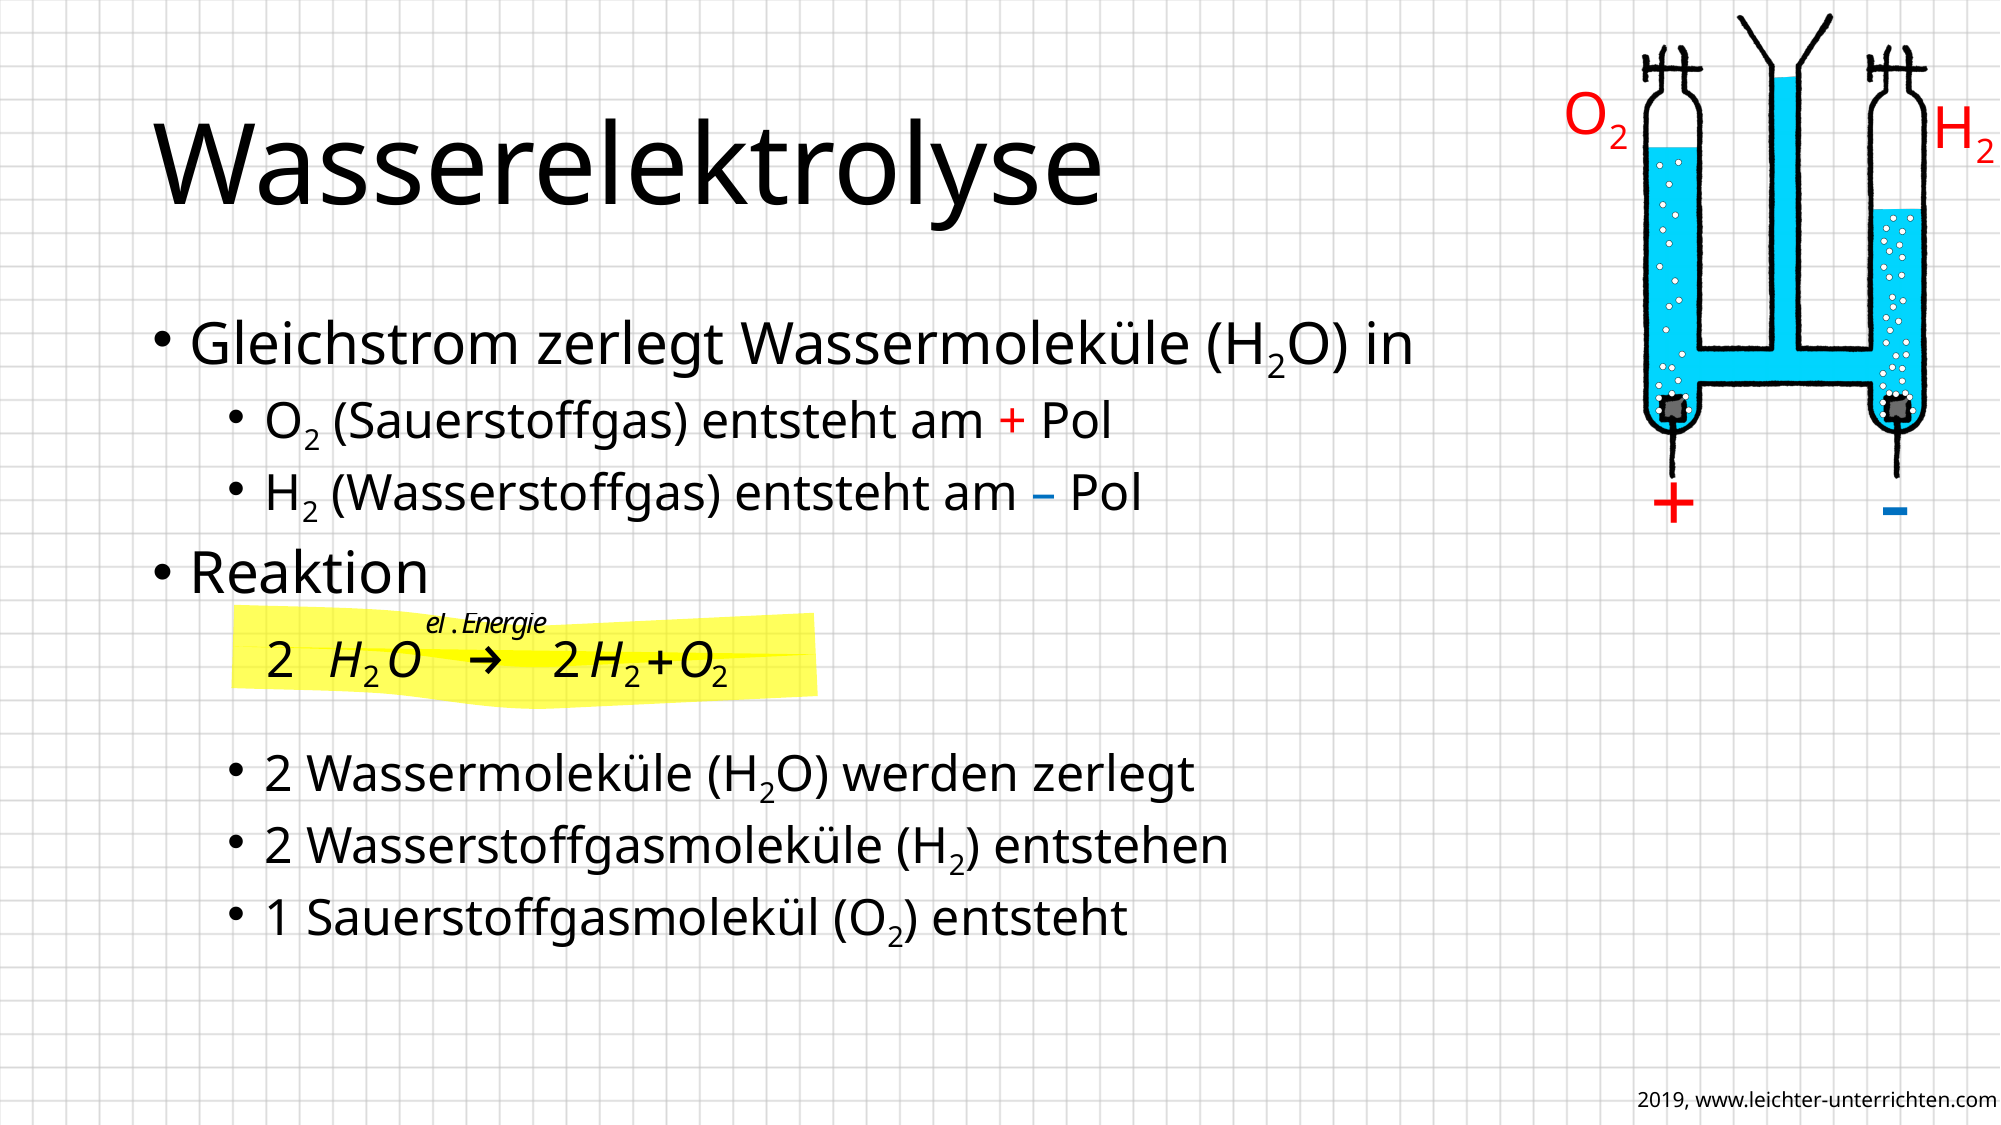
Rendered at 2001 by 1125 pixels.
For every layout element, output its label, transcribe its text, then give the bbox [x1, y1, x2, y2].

title Wasserelektrolyse [137, 59, 1641, 278]
chart [259, 613, 737, 697]
list Gleichstrom zerlegt Wassermoleküle (H2O) in O2 (Sauerstoffgas) entsteht am + Pol H2 (Wasserstoffgas) entsteht am – Pol Reaktion 2 Wassermoleküle (H2O) werden zerlegt 2 Wasserstoffgasmoleküle (H2) entstehen 1 Sauerstoffgasmolekül (O2) entsteht [137, 299, 1863, 1014]
text_box [737, 653, 816, 659]
picture [0, 0, 2000, 1125]
text_box - [1832, 431, 1959, 567]
text_box O2 [1510, 68, 1682, 164]
text_box + [1611, 441, 1737, 557]
text_box H2 [1883, 82, 2000, 178]
